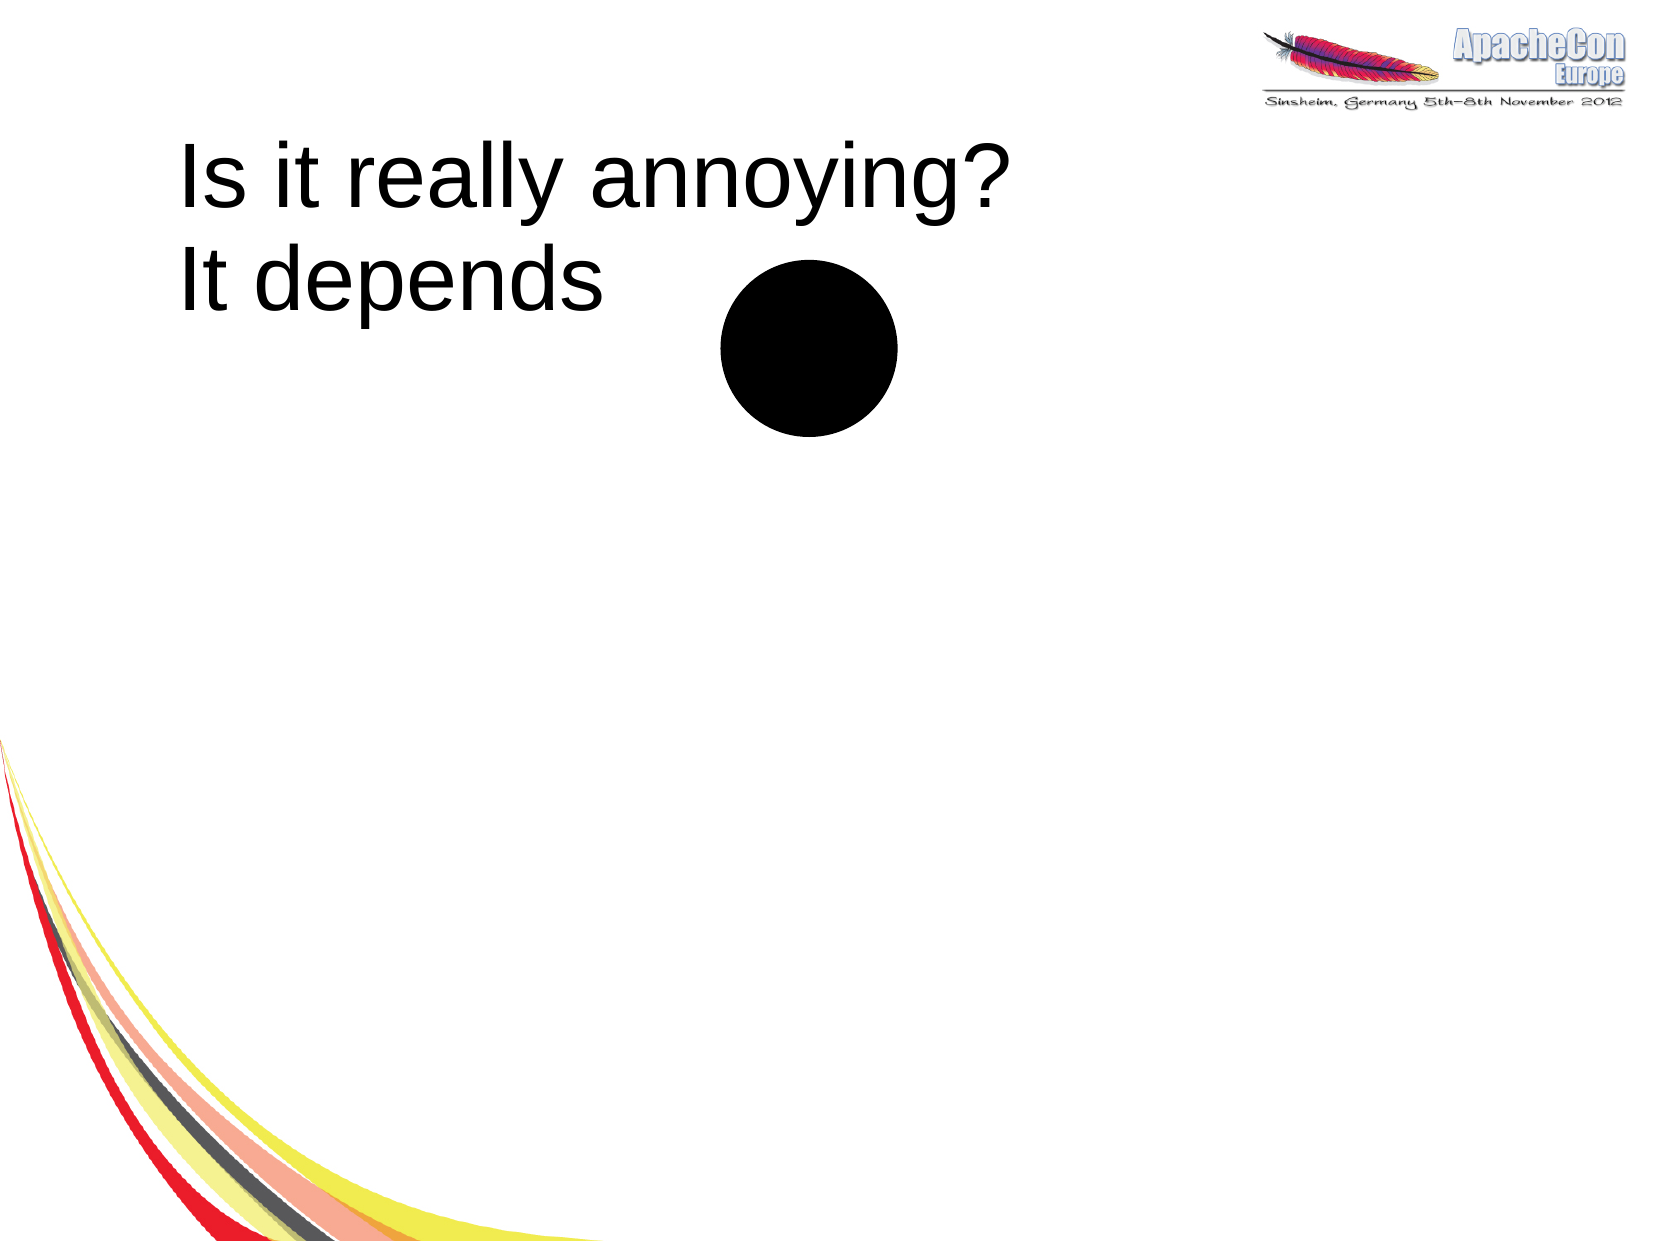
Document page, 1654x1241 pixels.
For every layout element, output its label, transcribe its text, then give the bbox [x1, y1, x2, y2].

picture [0, 0, 1654, 1241]
title Is it really annoying? It depends [177, 124, 1536, 331]
text_box [720, 331, 898, 438]
